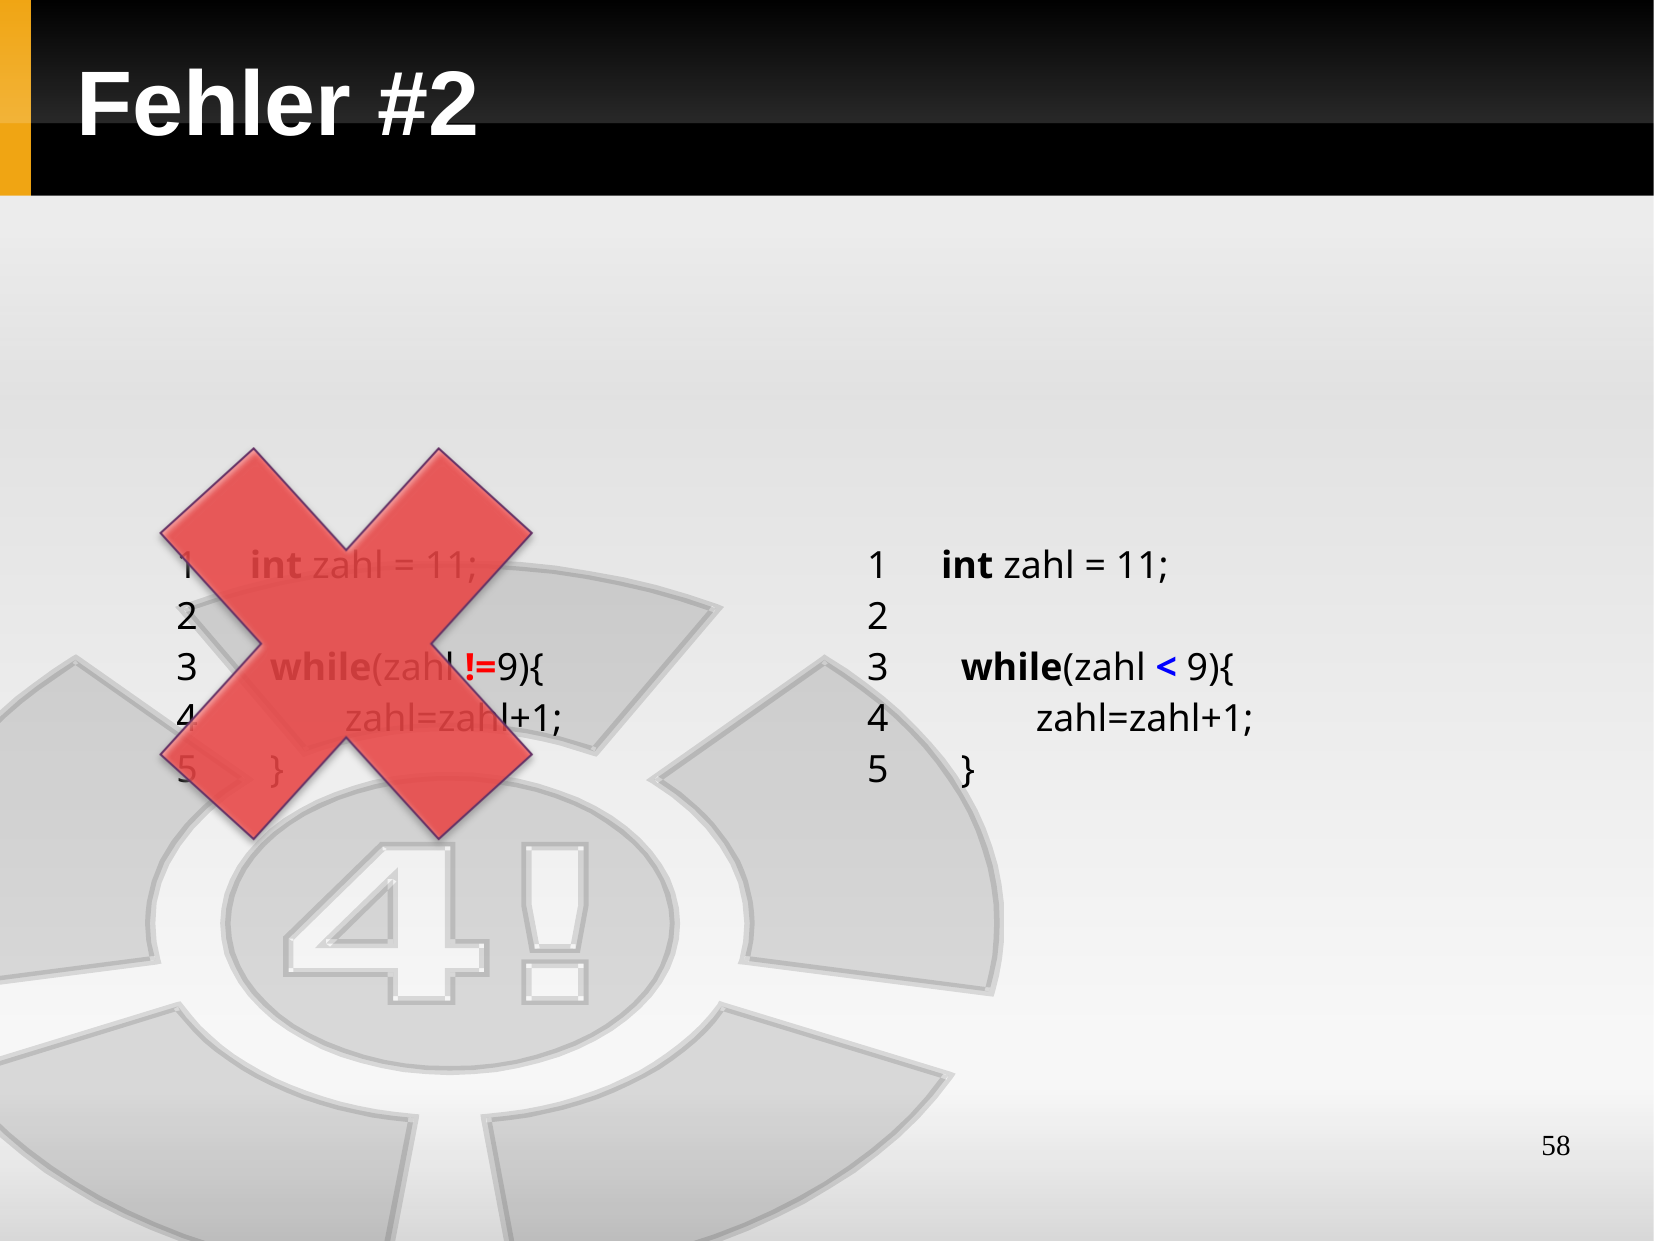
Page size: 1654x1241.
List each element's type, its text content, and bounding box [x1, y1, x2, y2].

text_box 1 int zahl = 11; 2 3 while(zahl < 9){ 4 zahl=zahl+1; 5 } [852, 531, 1548, 982]
title Fehler #2 [76, 0, 1565, 208]
text_box 1 int zahl = 11; 2 3 while(zahl !=9){ 4 zahl=zahl+1; 5 } [161, 531, 852, 982]
picture [0, 0, 1654, 1241]
